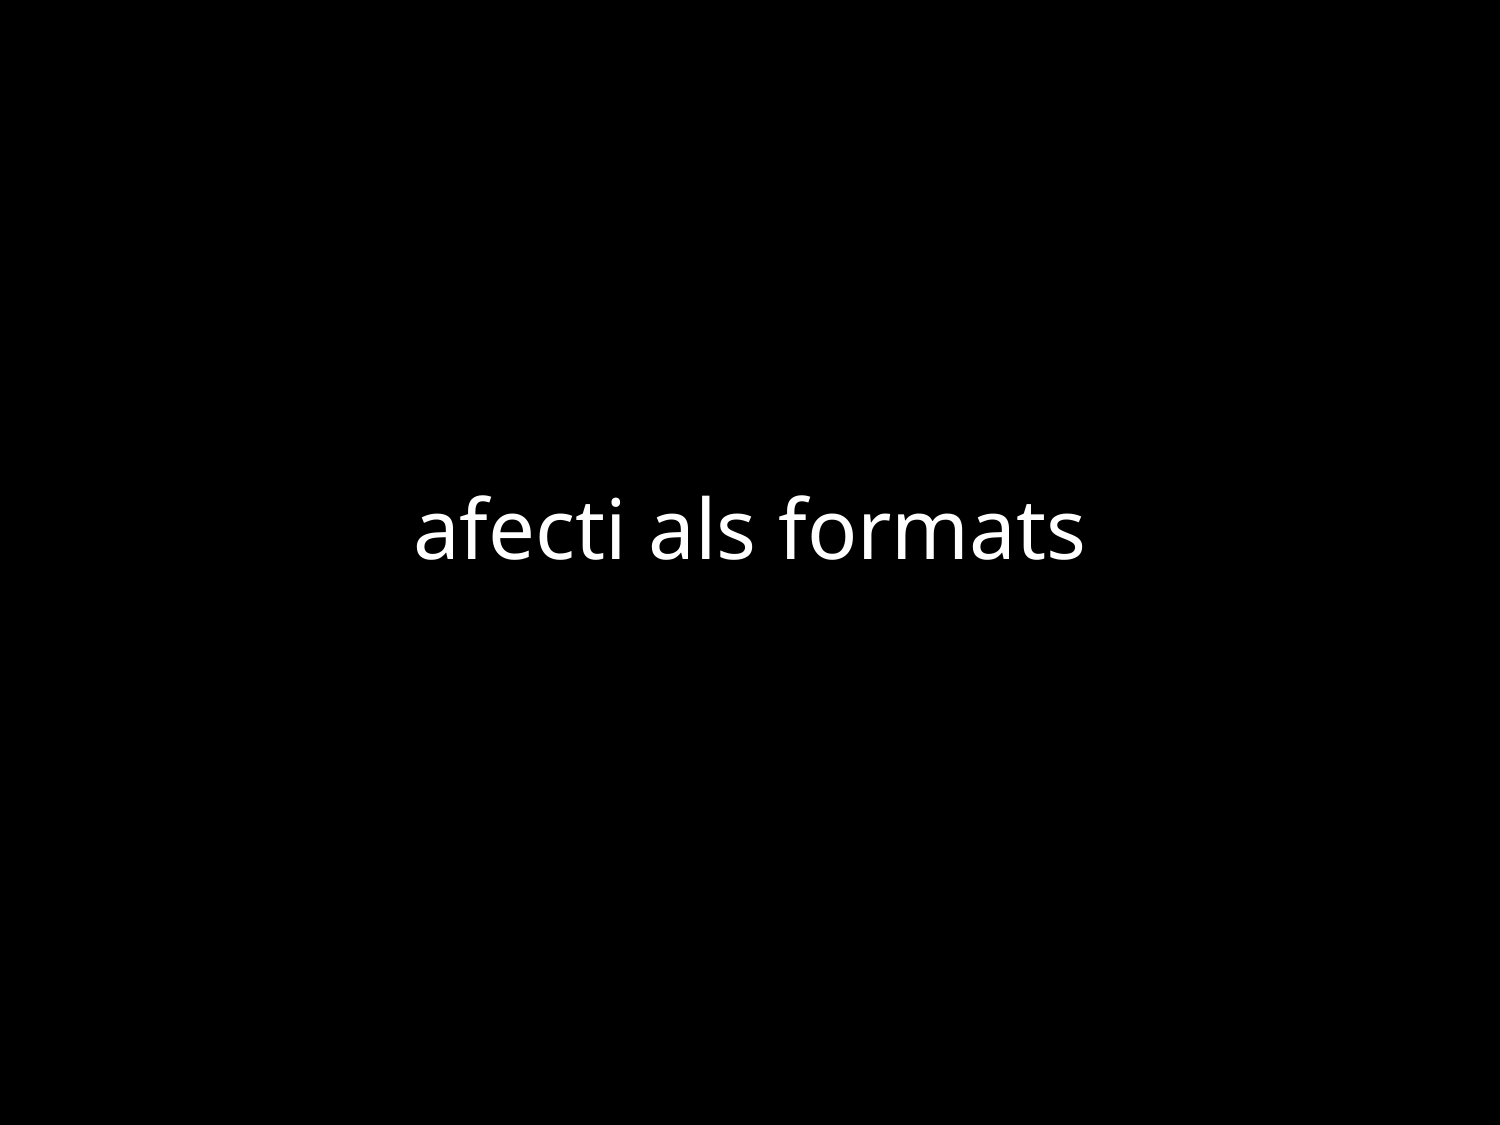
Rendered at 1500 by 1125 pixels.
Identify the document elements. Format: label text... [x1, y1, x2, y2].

title afecti als formats [112, 349, 1388, 591]
